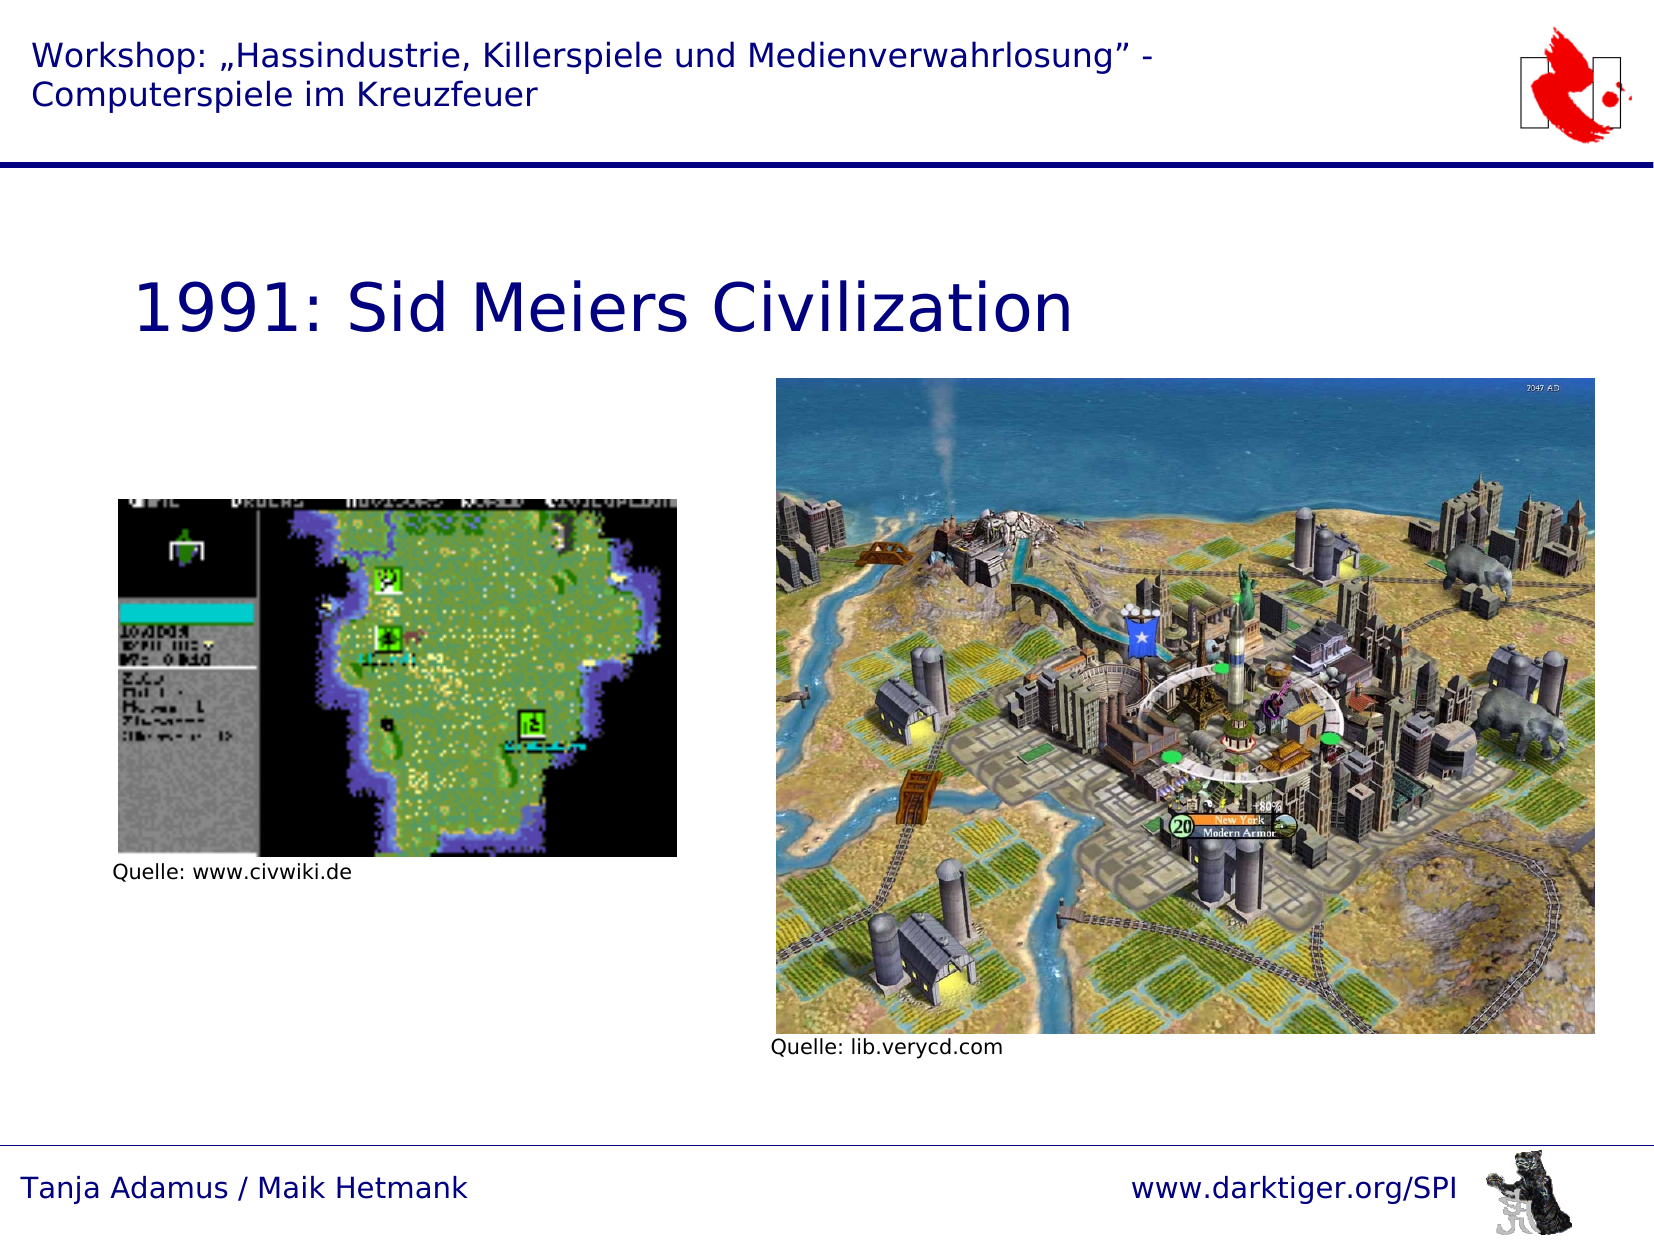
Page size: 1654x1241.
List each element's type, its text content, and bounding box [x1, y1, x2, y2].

text_box Quelle: www.civwiki.de [97, 852, 368, 892]
text_box 1991: Sid Meiers Civilization [118, 261, 1447, 355]
text_box Workshop: „Hassindustrie, Killerspiele und Medienverwahrlosung” - Computerspiele im Kreuzfeuer [16, 29, 1418, 178]
picture [776, 378, 1595, 1034]
picture [1503, 16, 1632, 148]
text_box Quelle: lib.verycd.com [755, 1027, 1019, 1067]
picture [1486, 1150, 1572, 1235]
picture [118, 499, 677, 857]
